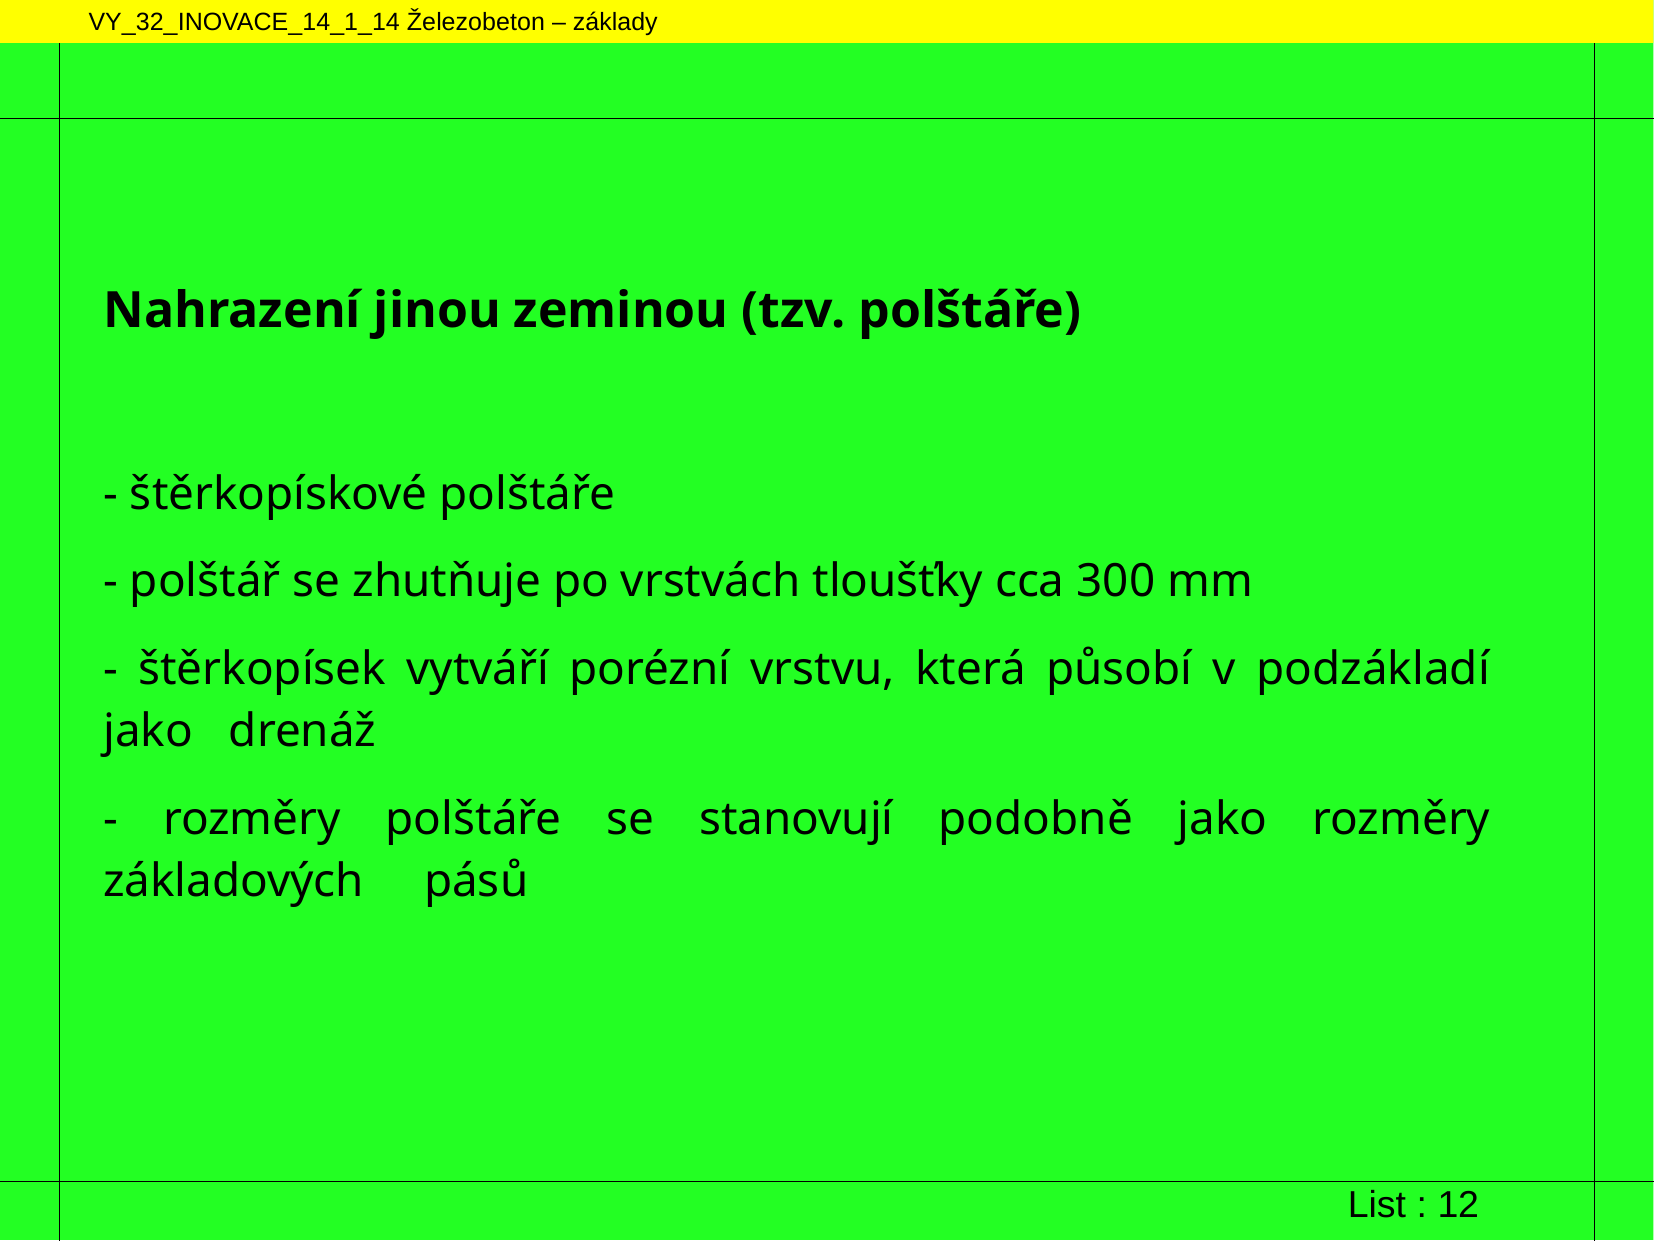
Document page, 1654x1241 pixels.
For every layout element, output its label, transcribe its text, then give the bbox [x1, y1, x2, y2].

text_box List : <číslo> [1357, 1176, 1599, 1241]
text_box Nahrazení jinou zeminou (tzv. polštáře) - štěrkopískové polštáře - polštář se zhutňuje po vrstvách tloušťky cca 300 mm - štěrkopísek vytváří porézní vrstvu, která působí v podzákladí jako drenáž - rozměry polštáře se stanovují podobně jako rozměry základových pásů [88, 177, 1506, 955]
text_box VY_32_INOVACE_14_1_14 Železobeton – základy [0, 0, 1654, 43]
